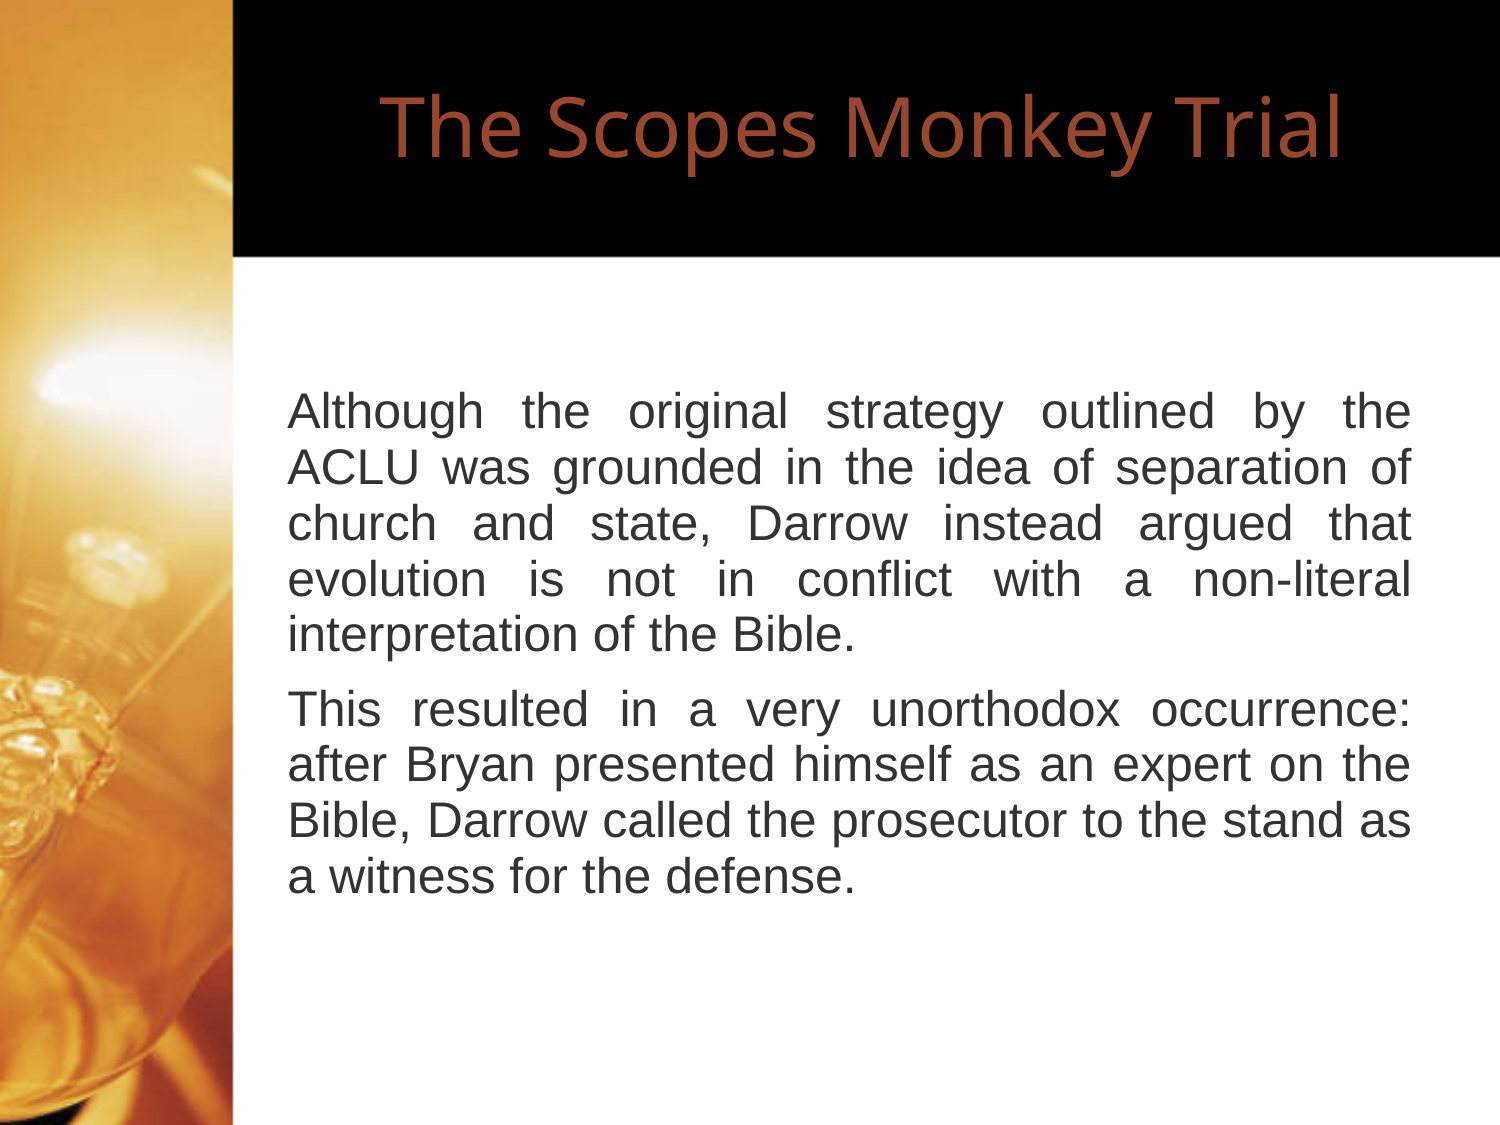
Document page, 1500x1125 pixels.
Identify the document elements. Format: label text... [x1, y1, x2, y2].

picture [0, 0, 1500, 1125]
subtitle Although the original strategy outlined by the ACLU was grounded in the idea of separation of church and state, Darrow instead argued that evolution is not in conflict with a non-literal interpretation of the Bible. This resulted in a very unorthodox occurrence: after Bryan presented himself as an expert on the Bible, Darrow called the prosecutor to the stand as a witness for the defense. [287, 287, 1413, 1001]
title The Scopes Monkey Trial [262, 17, 1463, 233]
